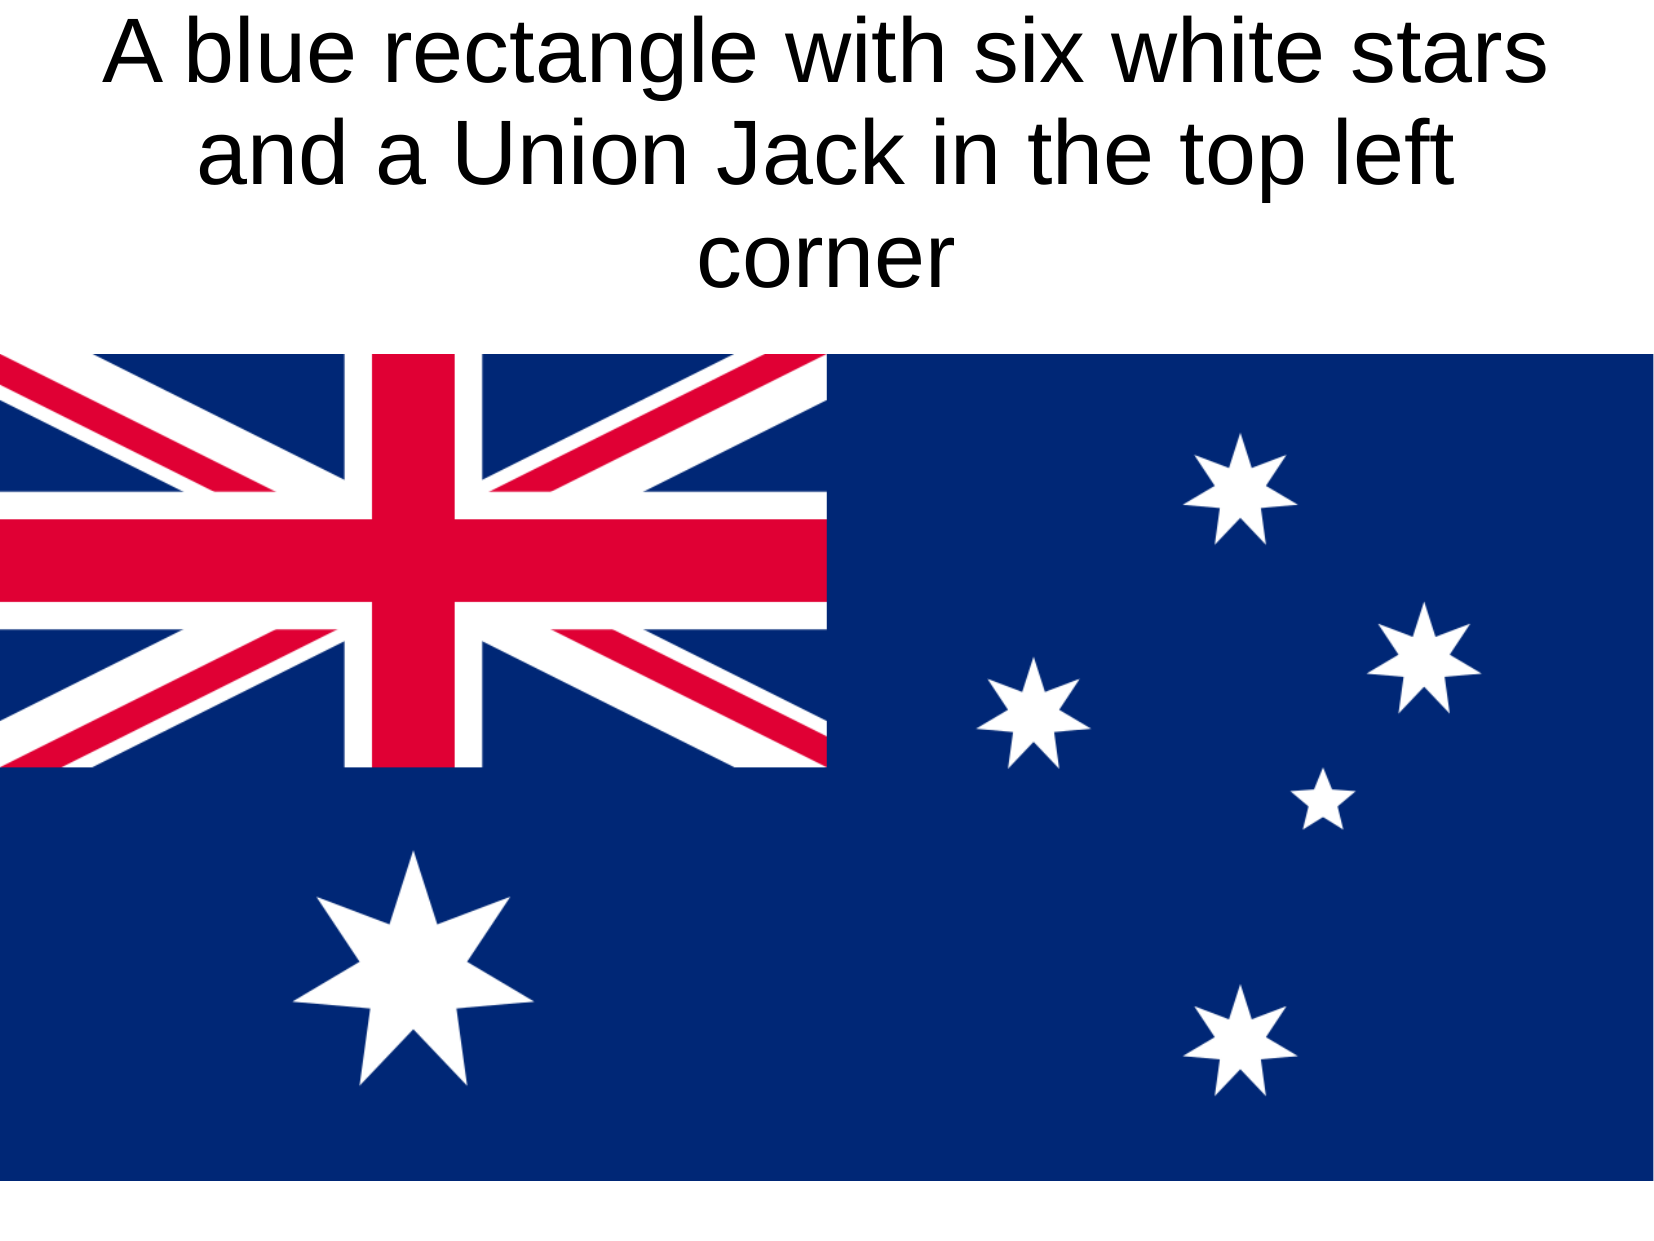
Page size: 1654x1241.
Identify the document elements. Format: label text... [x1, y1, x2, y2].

picture [0, 354, 1654, 1181]
title A blue rectangle with six white stars and a Union Jack in the top left corner [82, 0, 1571, 307]
